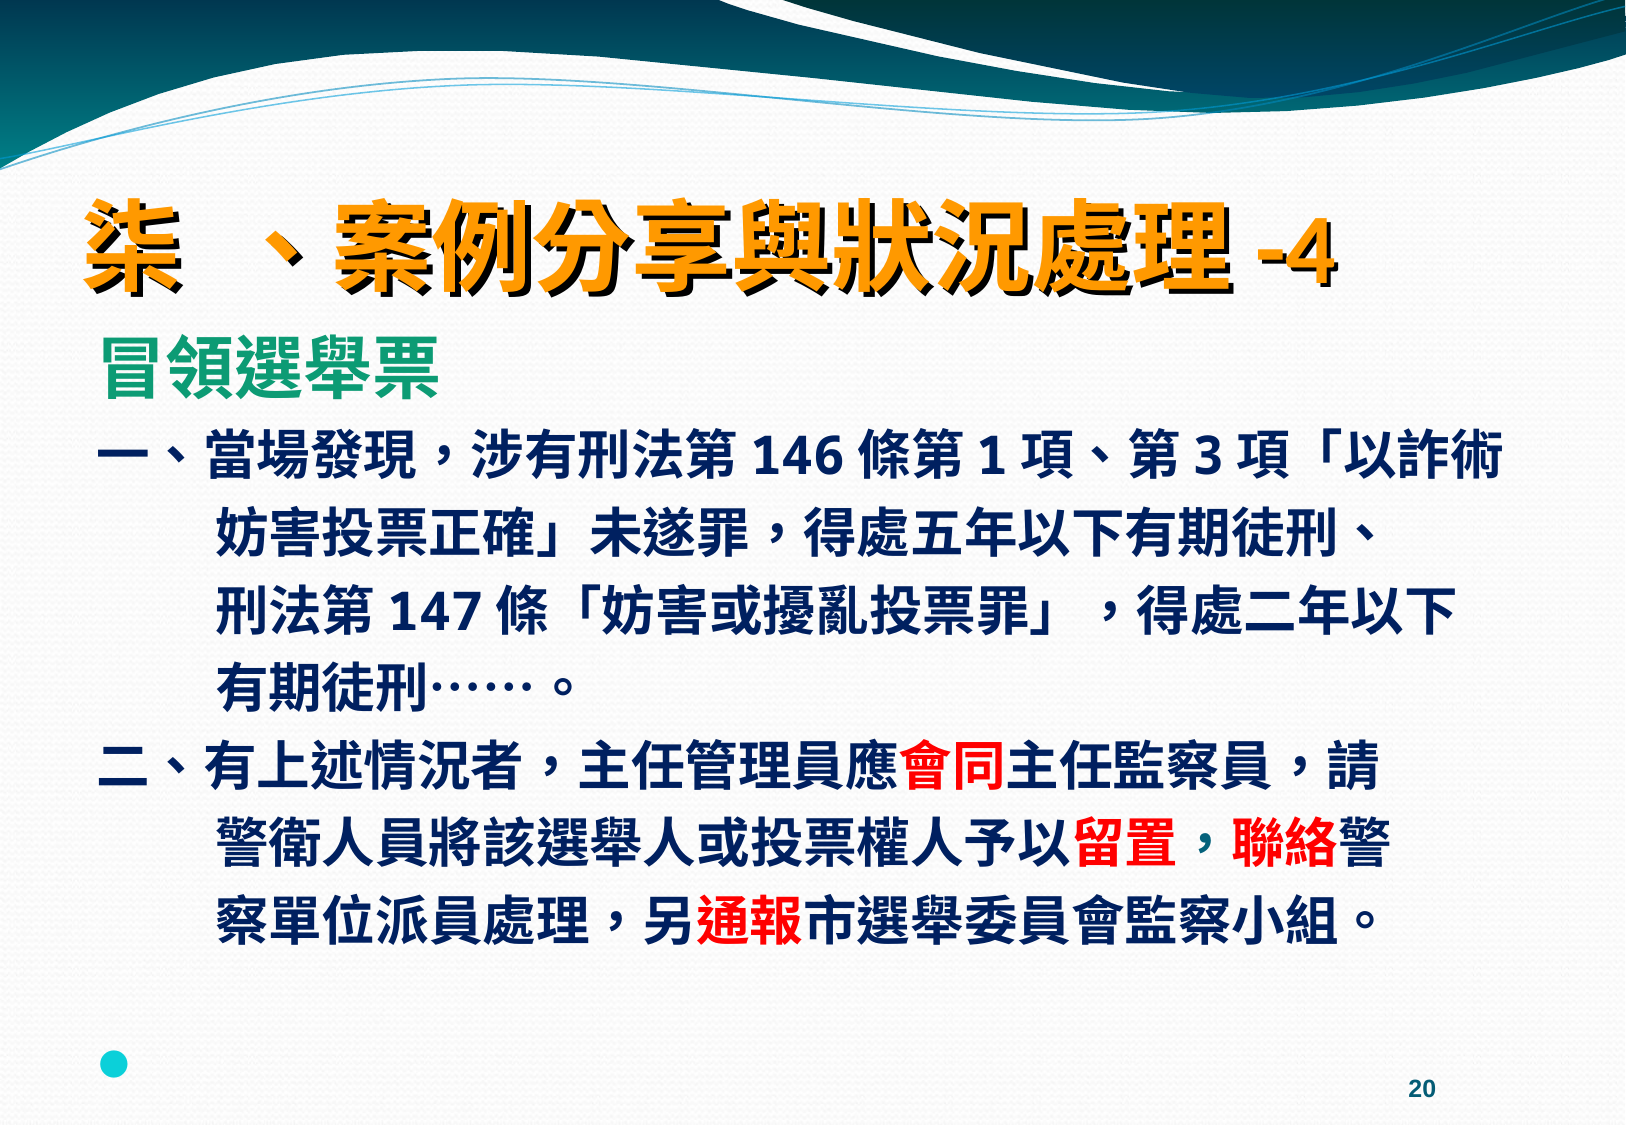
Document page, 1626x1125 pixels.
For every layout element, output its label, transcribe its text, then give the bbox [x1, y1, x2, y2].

text_box [1408, 1042, 1544, 1103]
list 冒領選舉票 一、當場發現，涉有刑法第146條第1項、第3項「以詐術 妨害投票正確」未遂罪，得處五年以下有期徒刑、 刑法第147條「妨害或擾亂投票罪」，得處二年以下 有期徒刑……。 二、有上述情況者，主任管理員應會同主任監察員，請 警衛人員將該選舉人或投票權人予以留置，聯絡警 察單位派員處理，另通報市選舉委員會監察小組。 [81, 317, 1544, 1038]
title 柒 、案例分享與狀況處理-4 [81, 115, 1544, 304]
